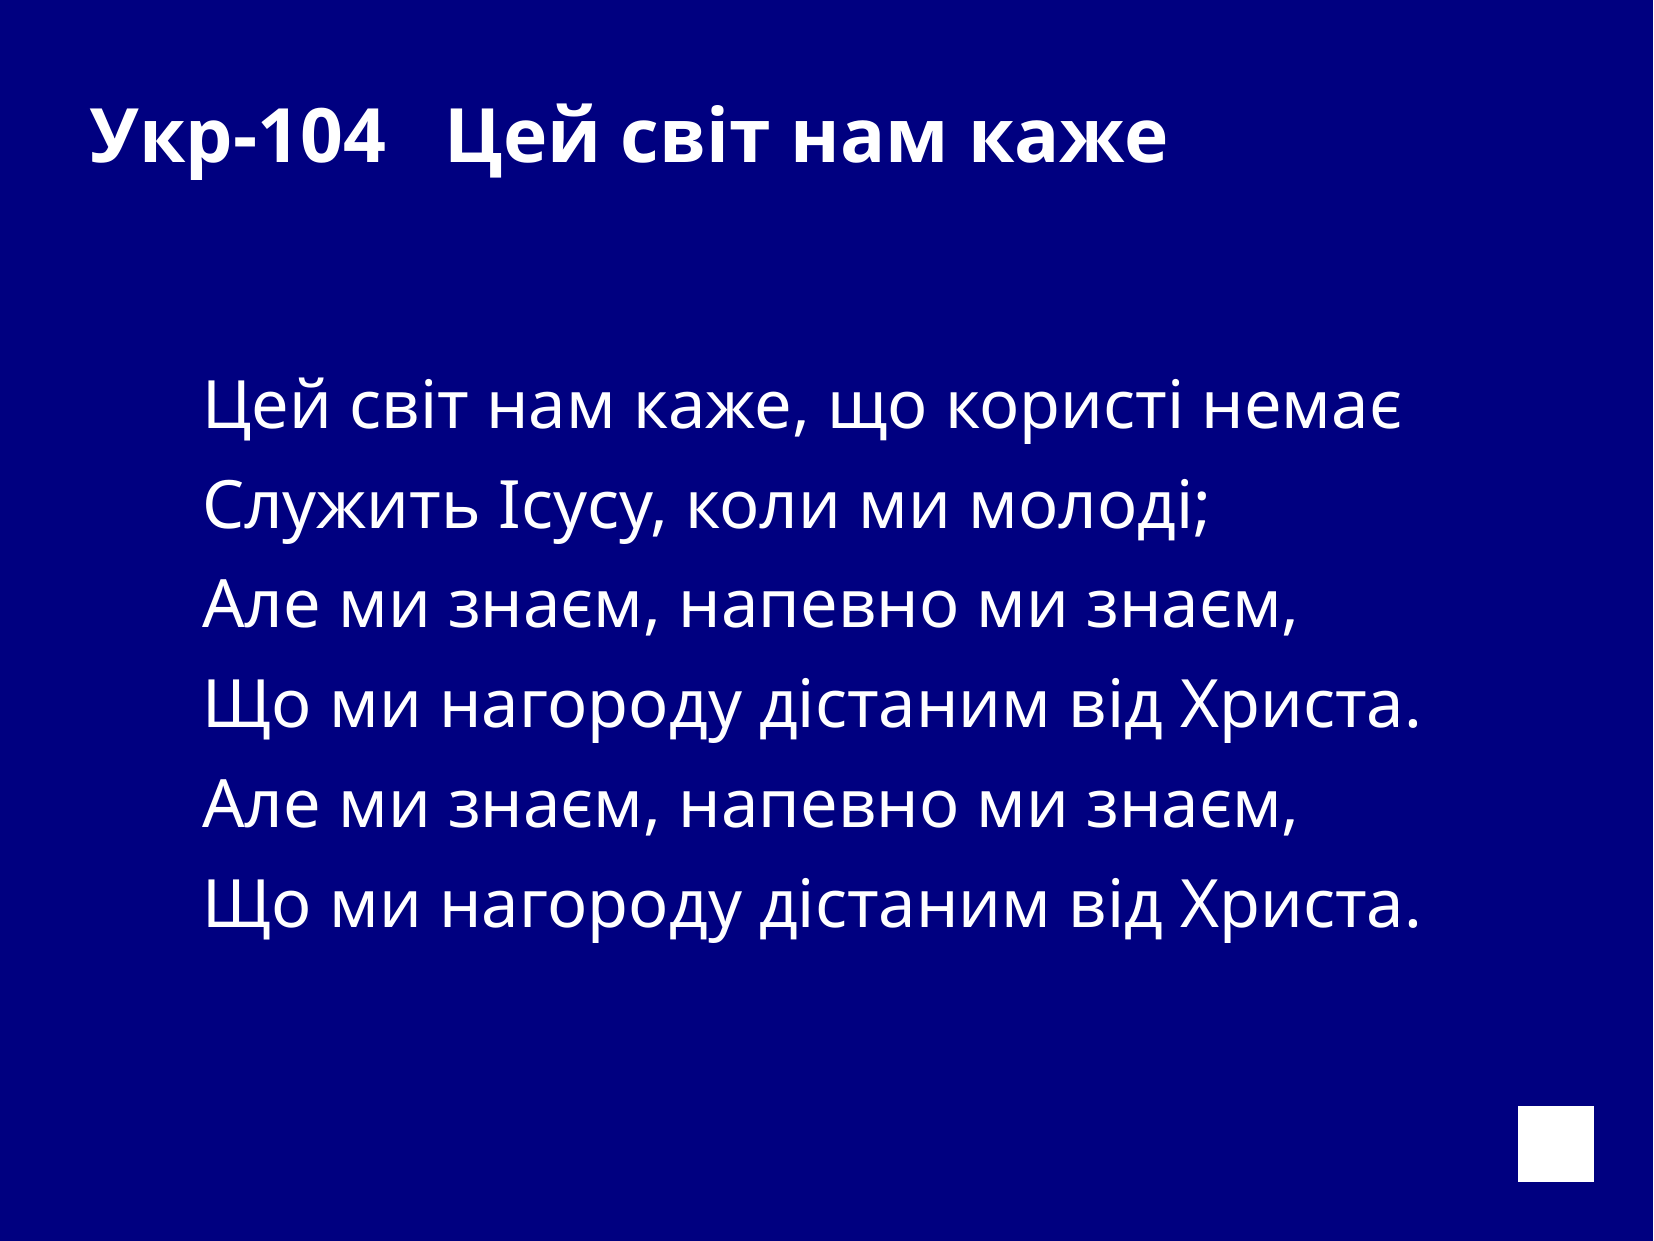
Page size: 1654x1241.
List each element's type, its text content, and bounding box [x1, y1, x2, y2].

text_box Цей світ нам каже, що користі немає Служить Ісусу, коли ми молоді; Але ми знаєм, напевно ми знаєм, Що ми нагороду дістаним від Христа. Але ми знаєм, напевно ми знаєм, Що ми нагороду дістаним від Христа. [75, 188, 1576, 1163]
text_box [1518, 1106, 1594, 1182]
text_box Укр-104 Цей світ нам каже [75, 75, 1576, 188]
